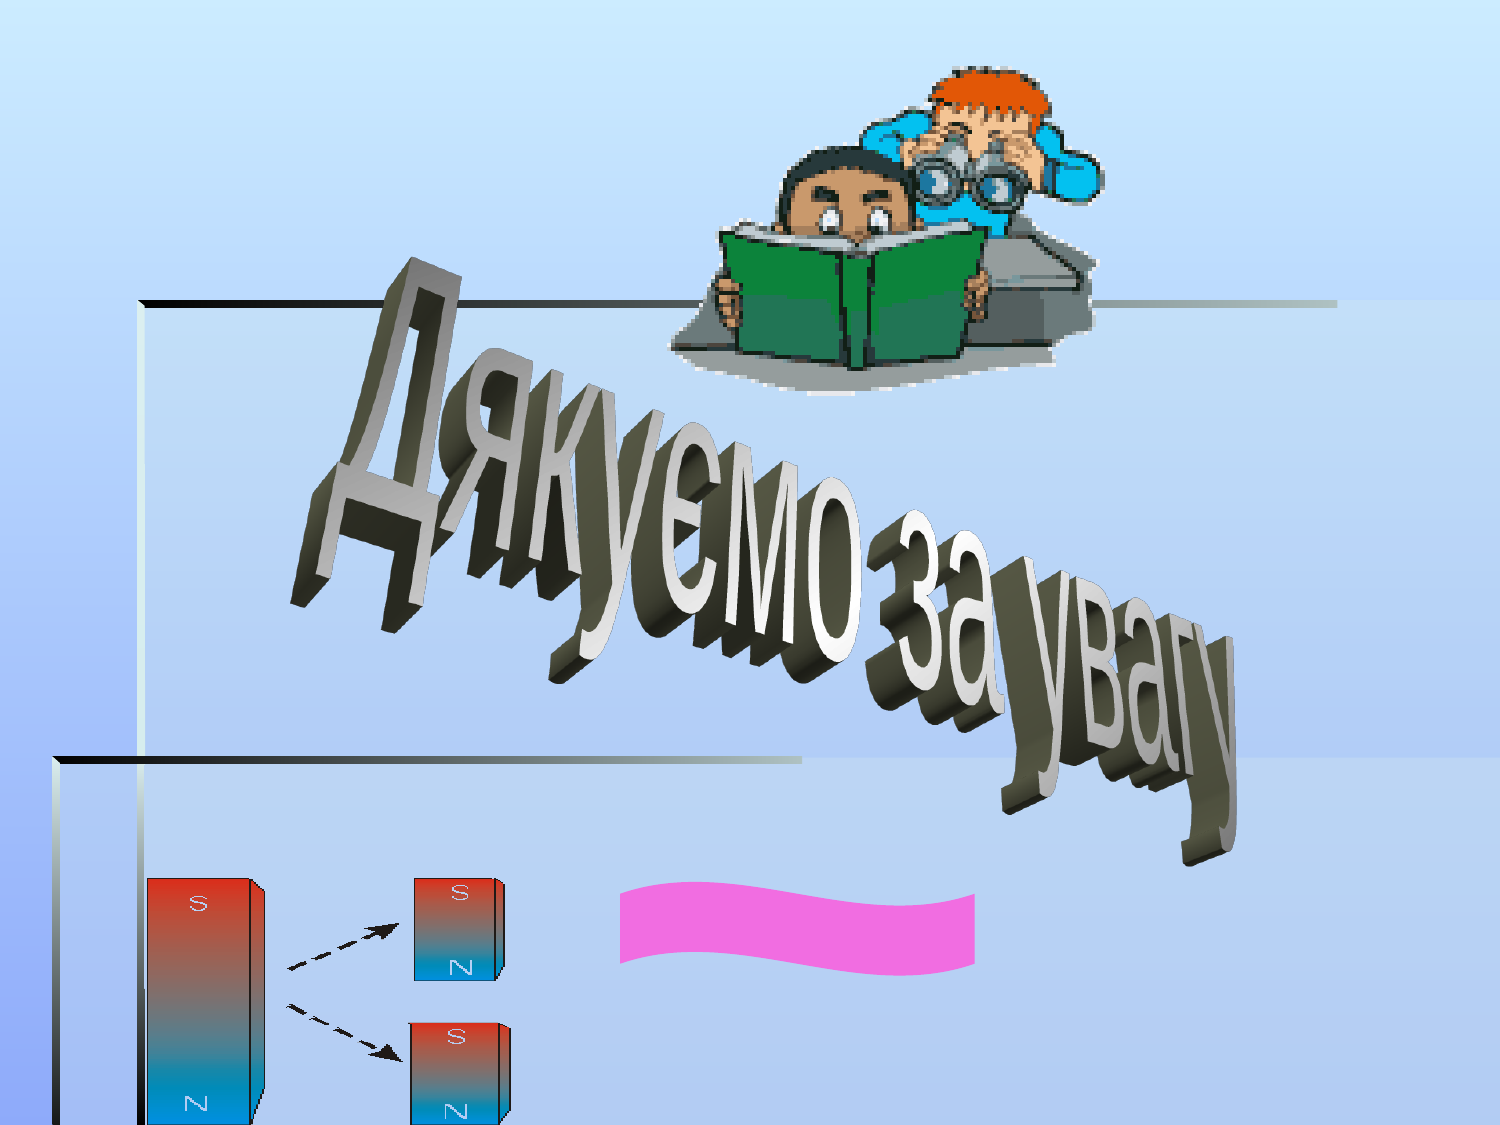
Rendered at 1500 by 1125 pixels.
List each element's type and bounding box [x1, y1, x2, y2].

picture [667, 66, 1105, 396]
picture [147, 878, 511, 1125]
text_box [620, 881, 975, 976]
